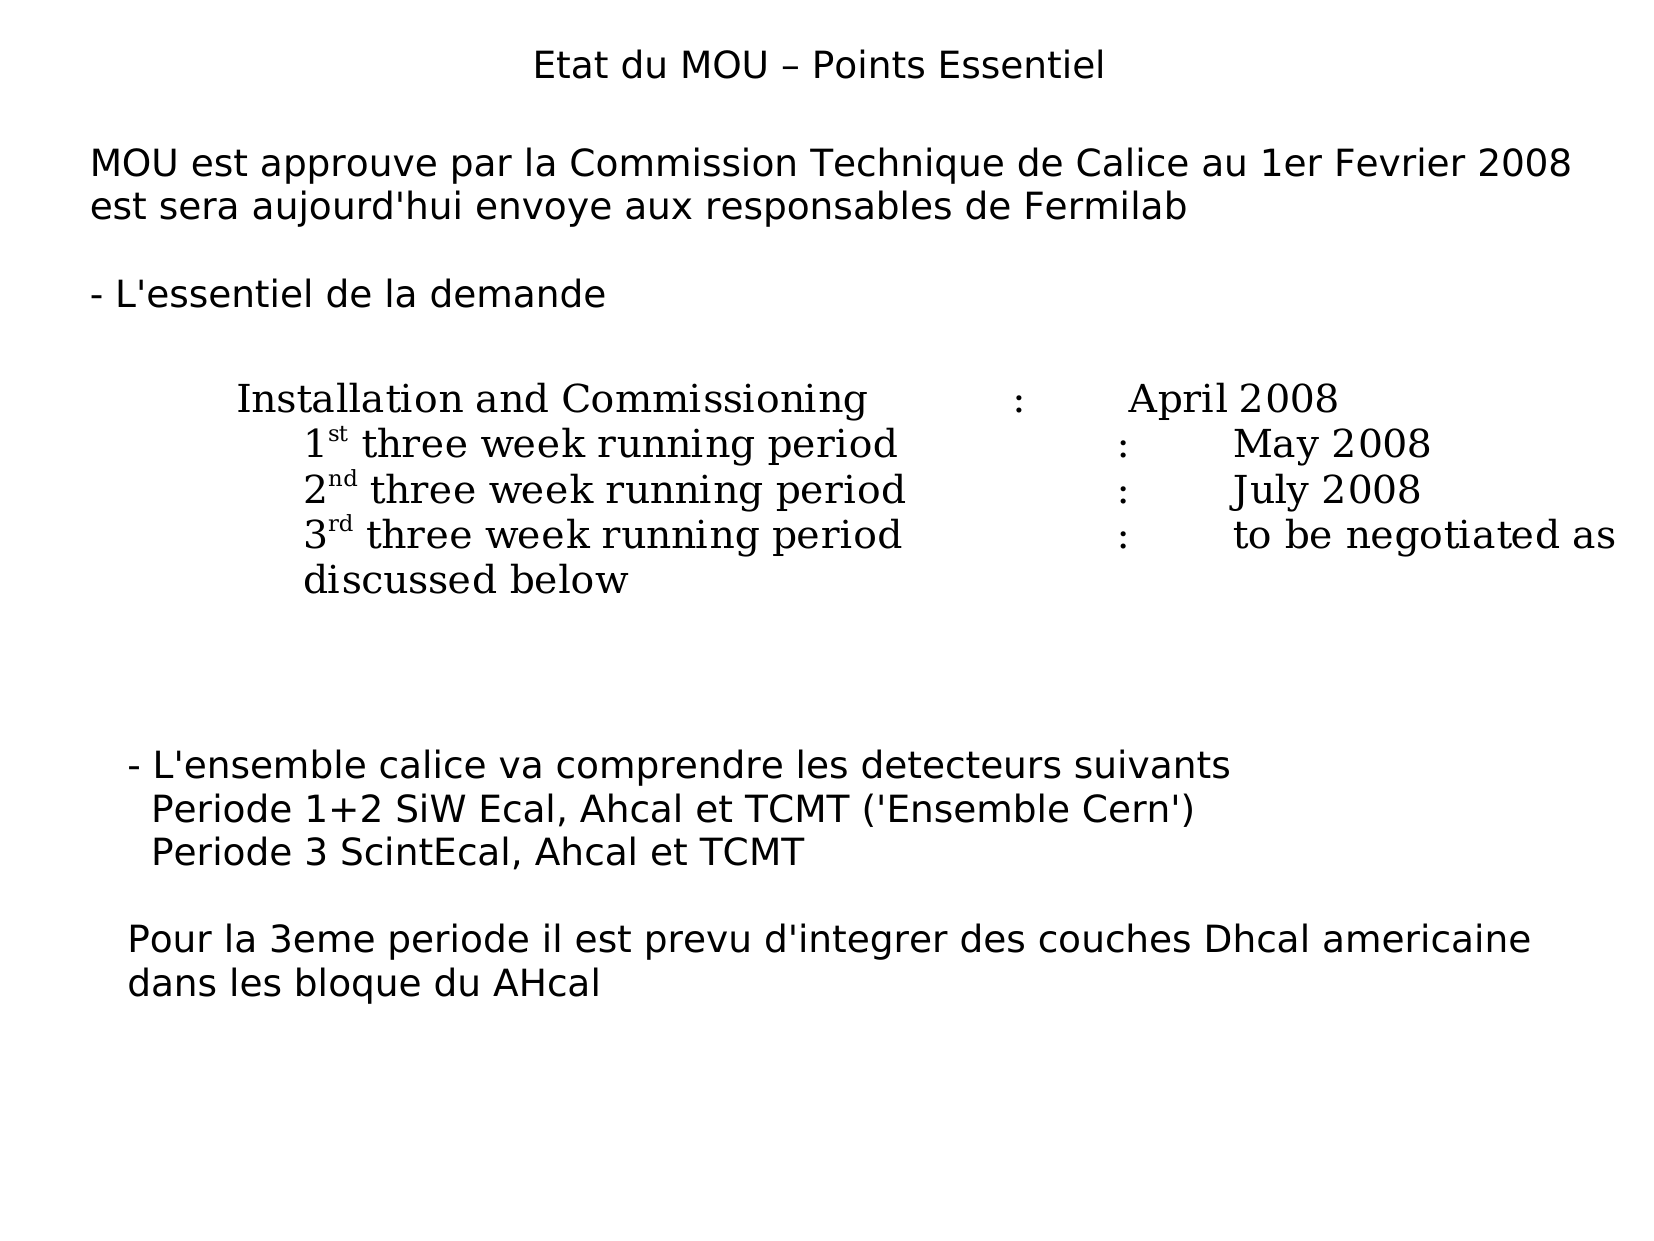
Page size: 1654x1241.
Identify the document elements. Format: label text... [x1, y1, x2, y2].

text_box Etat du MOU – Points Essentiel [517, 36, 1121, 95]
text_box - L'ensemble calice va comprendre les detecteurs suivants Periode 1+2 SiW Ecal, Ahcal et TCMT ('Ensemble Cern') Periode 3 ScintEcal, Ahcal et TCMT Pour la 3eme periode il est prevu d'integrer des couches Dhcal americaine dans les bloque du AHcal [112, 736, 1518, 1013]
chart [75, 377, 1654, 651]
text_box MOU est approuve par la Commission Technique de Calice au 1er Fevrier 2008 est sera aujourd'hui envoye aux responsables de Fermilab - L'essentiel de la demande [75, 134, 1557, 324]
